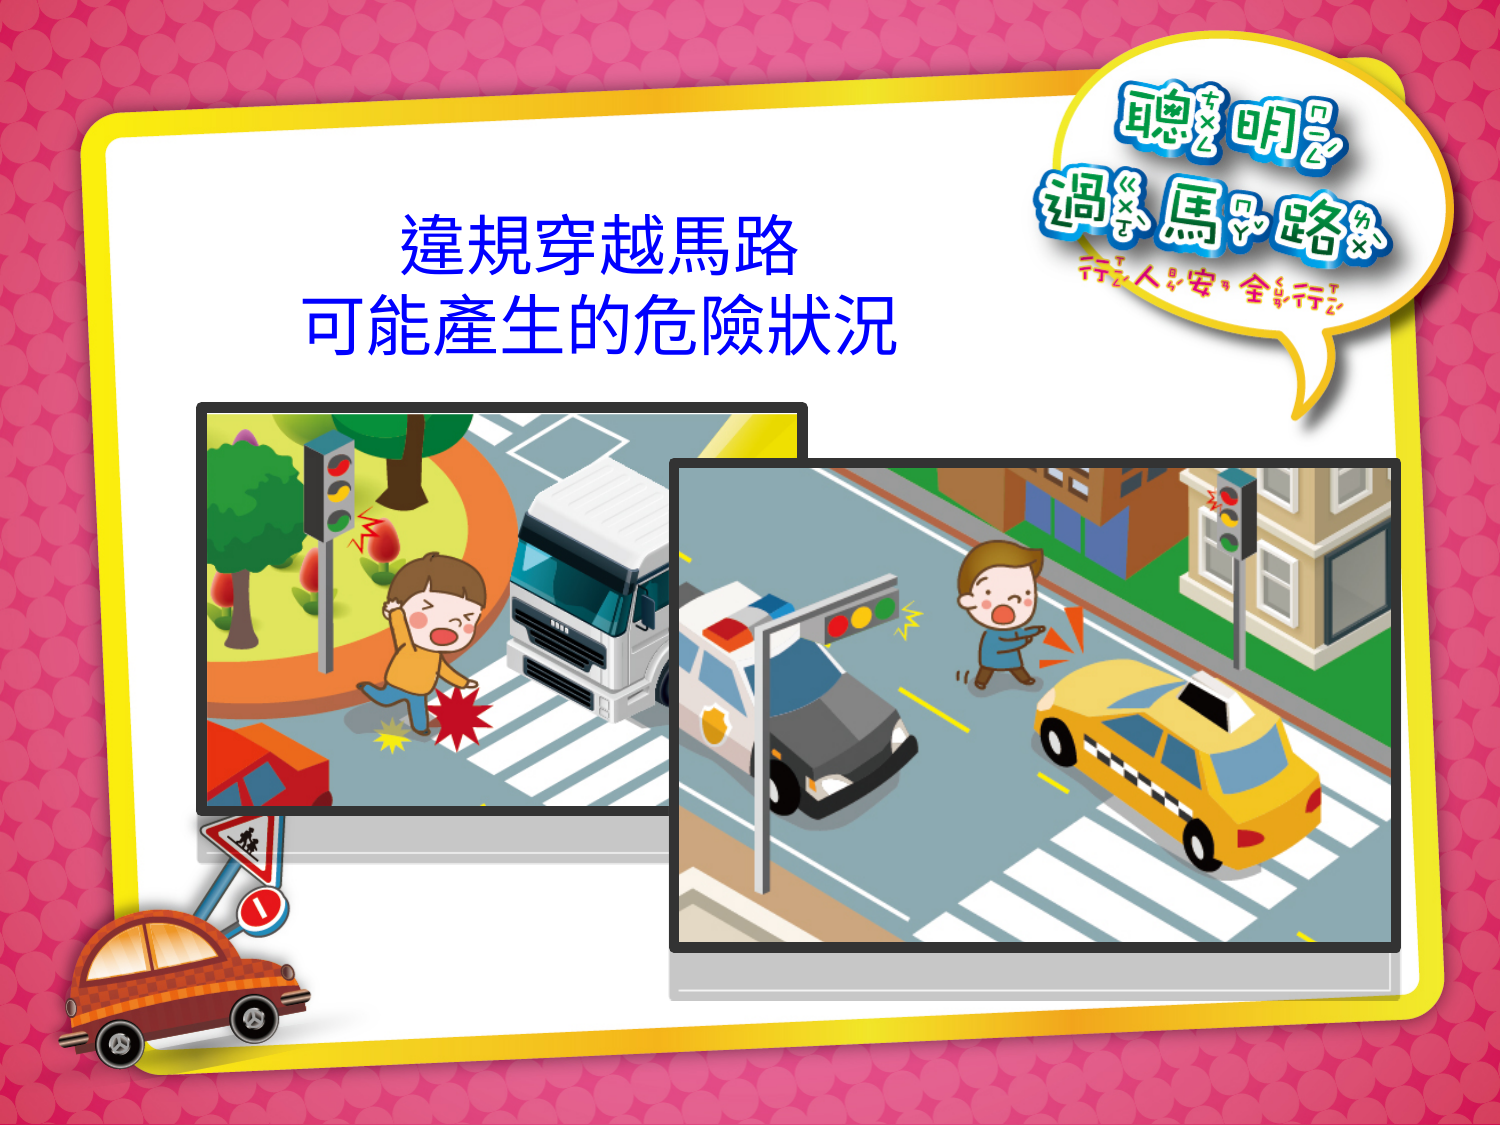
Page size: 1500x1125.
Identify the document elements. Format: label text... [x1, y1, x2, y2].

picture [206, 412, 798, 806]
picture [679, 468, 1392, 943]
title 違規穿越馬路 可能產生的危險狀況 [0, 196, 1300, 380]
